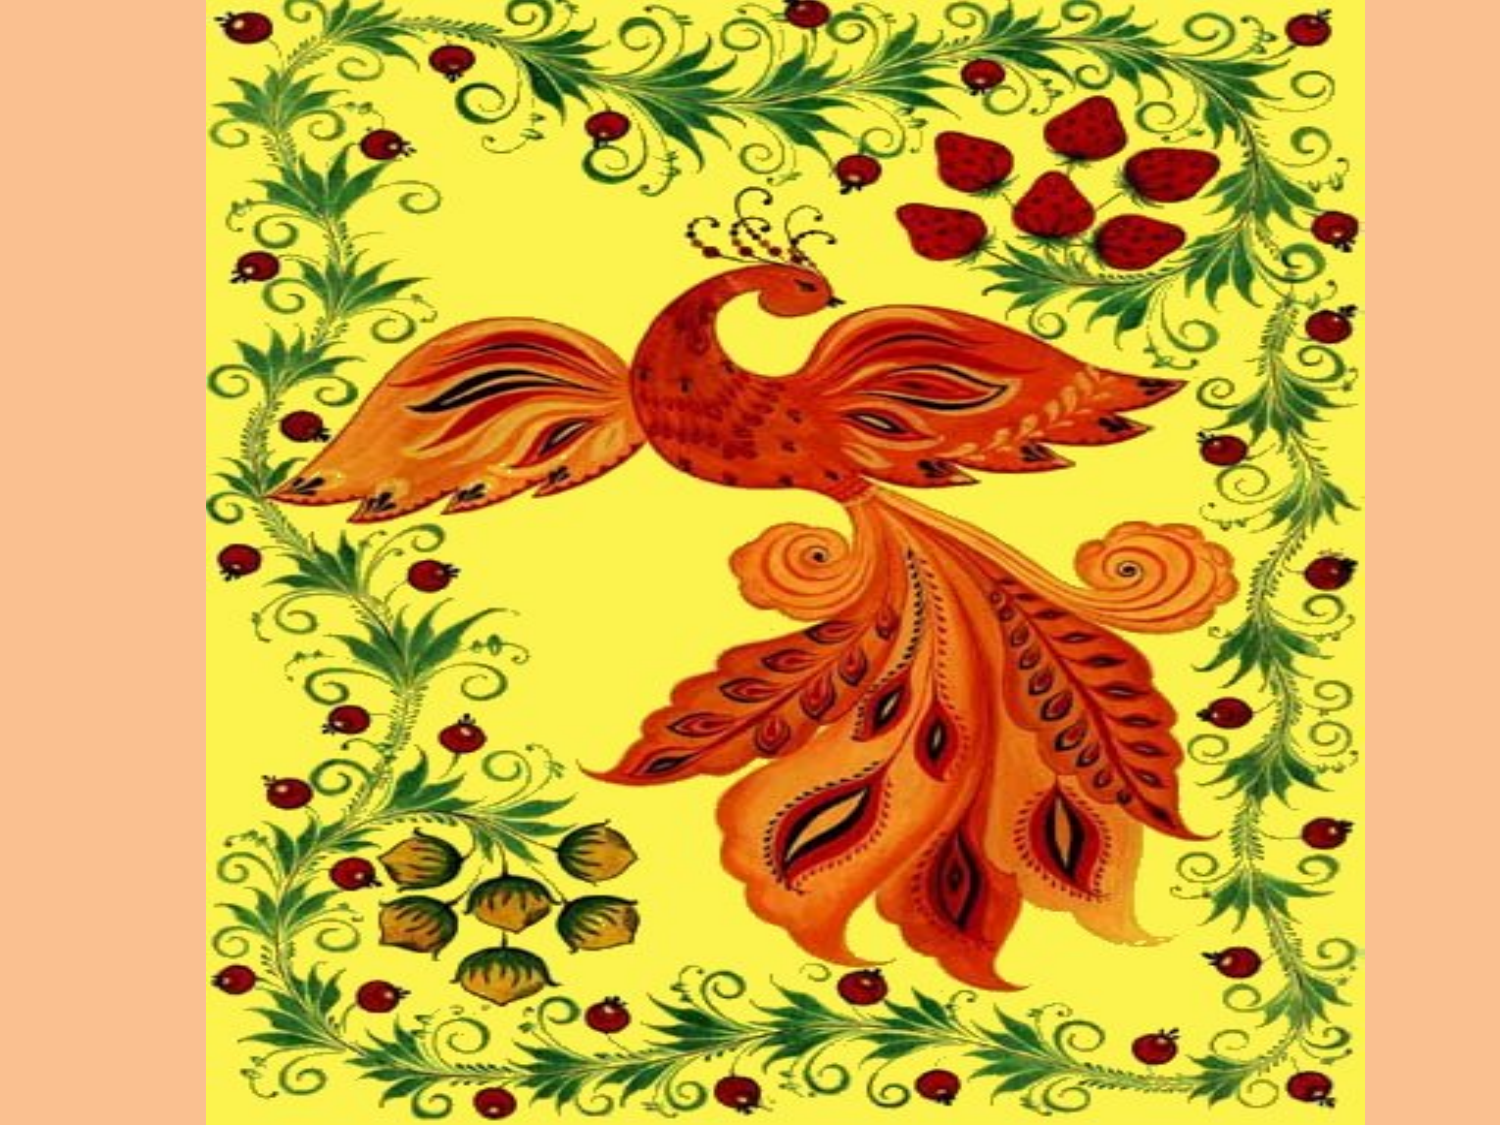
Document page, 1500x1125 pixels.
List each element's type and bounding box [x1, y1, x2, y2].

picture [206, 0, 1365, 1125]
